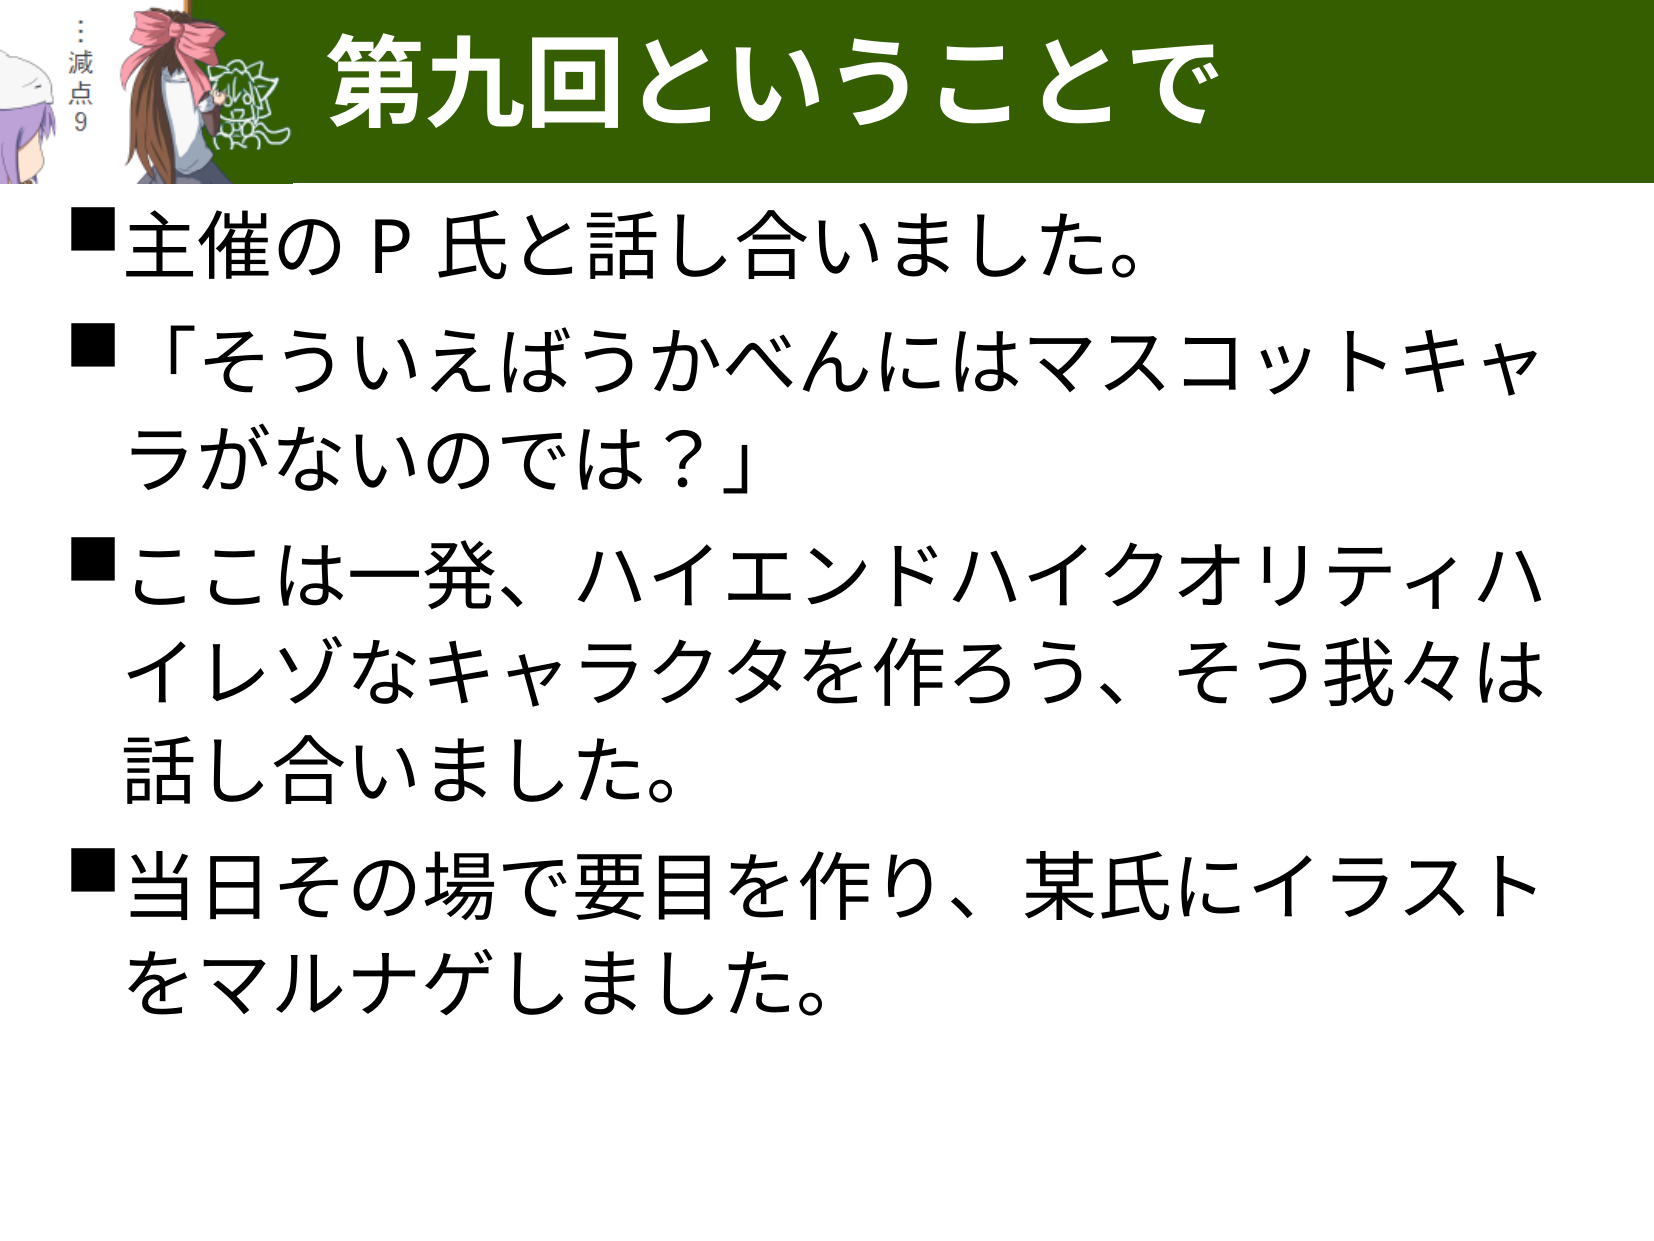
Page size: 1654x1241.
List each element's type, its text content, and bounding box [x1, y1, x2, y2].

list 主催のP氏と話し合いました。 「そういえばうかべんにはマスコットキャラがないのでは？」 ここは一発、ハイエンドハイクオリティハイレゾなキャラクタを作ろう、そう我々は話し合いました。 当日その場で要目を作り、某氏にイラストをマルナゲしました。 [65, 195, 1595, 1091]
picture [0, 0, 293, 184]
title 第九回ということで [325, 0, 1654, 168]
